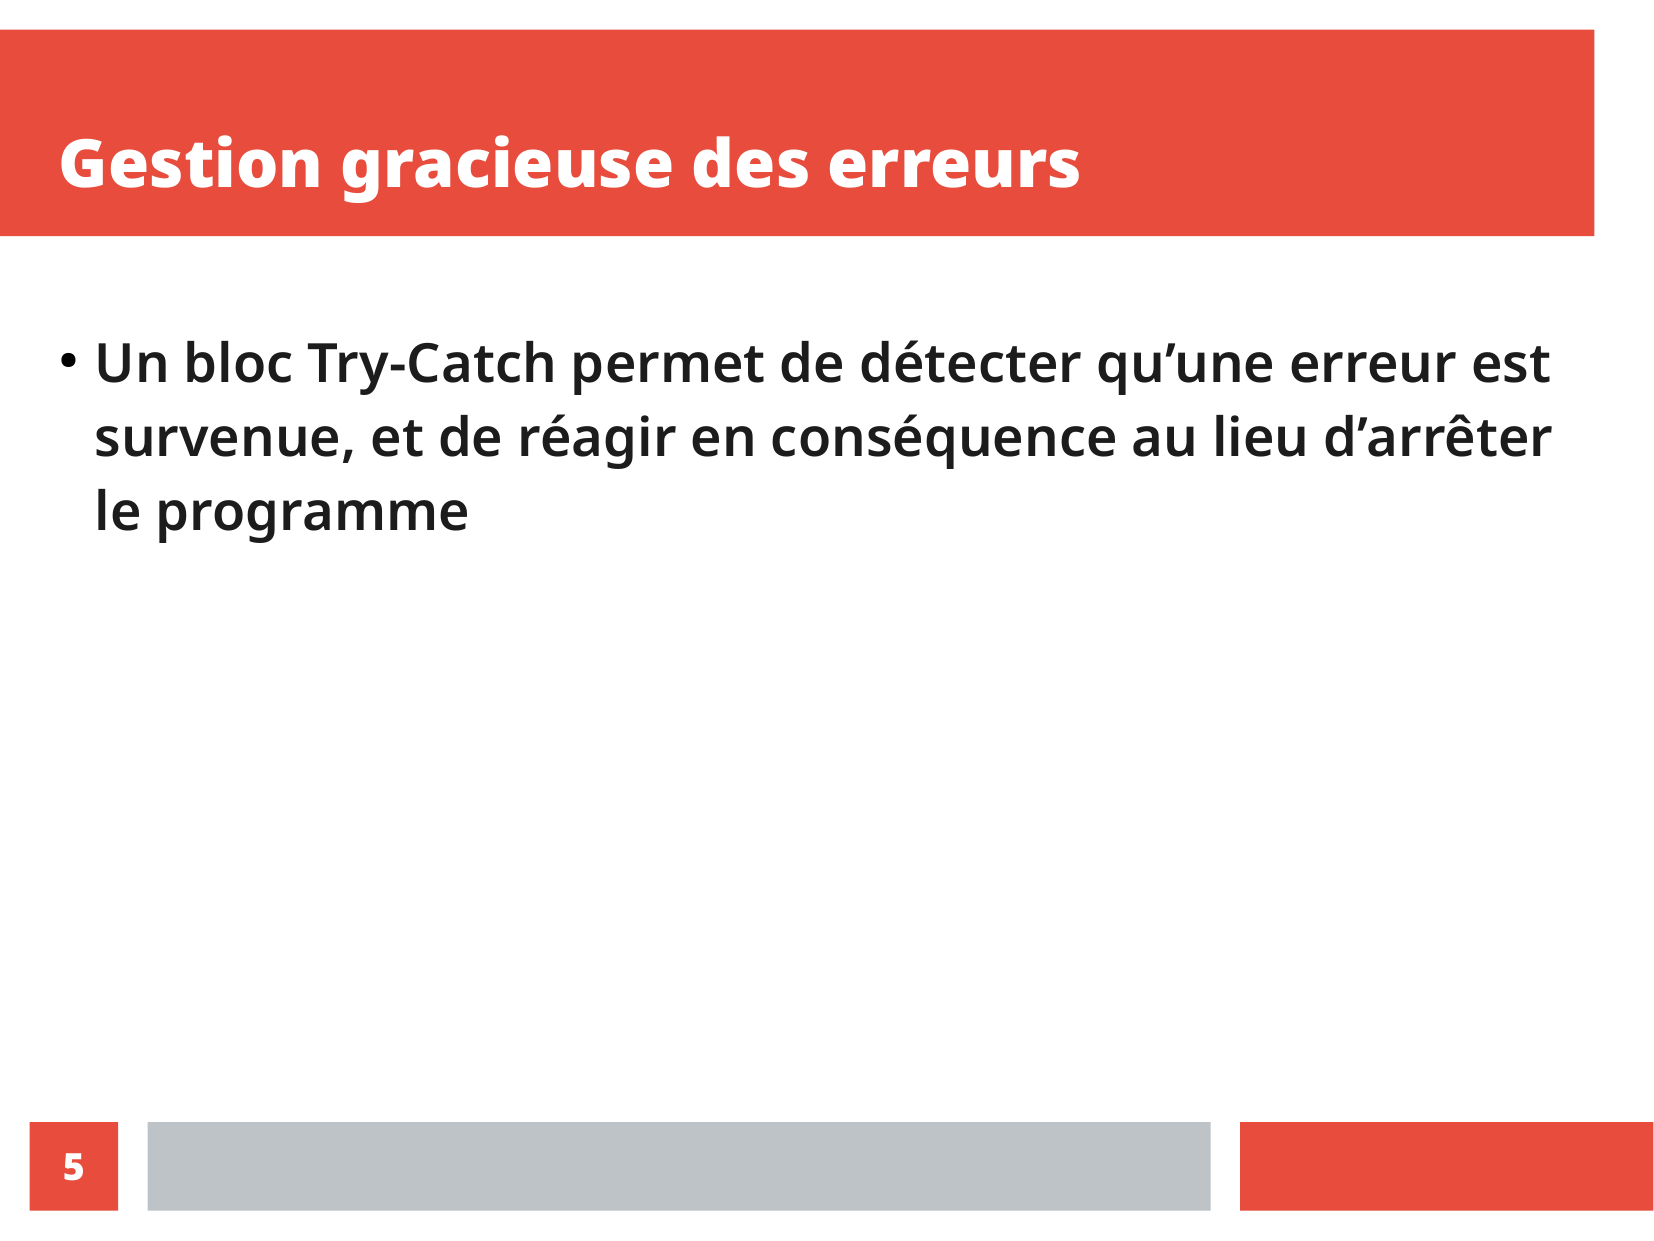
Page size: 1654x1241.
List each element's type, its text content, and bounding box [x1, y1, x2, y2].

title Gestion gracieuse des erreurs [59, 59, 1595, 207]
list Un bloc Try-Catch permet de détecter qu’une erreur est survenue, et de réagir en conséquence au lieu d’arrêter le programme [59, 324, 1565, 1093]
